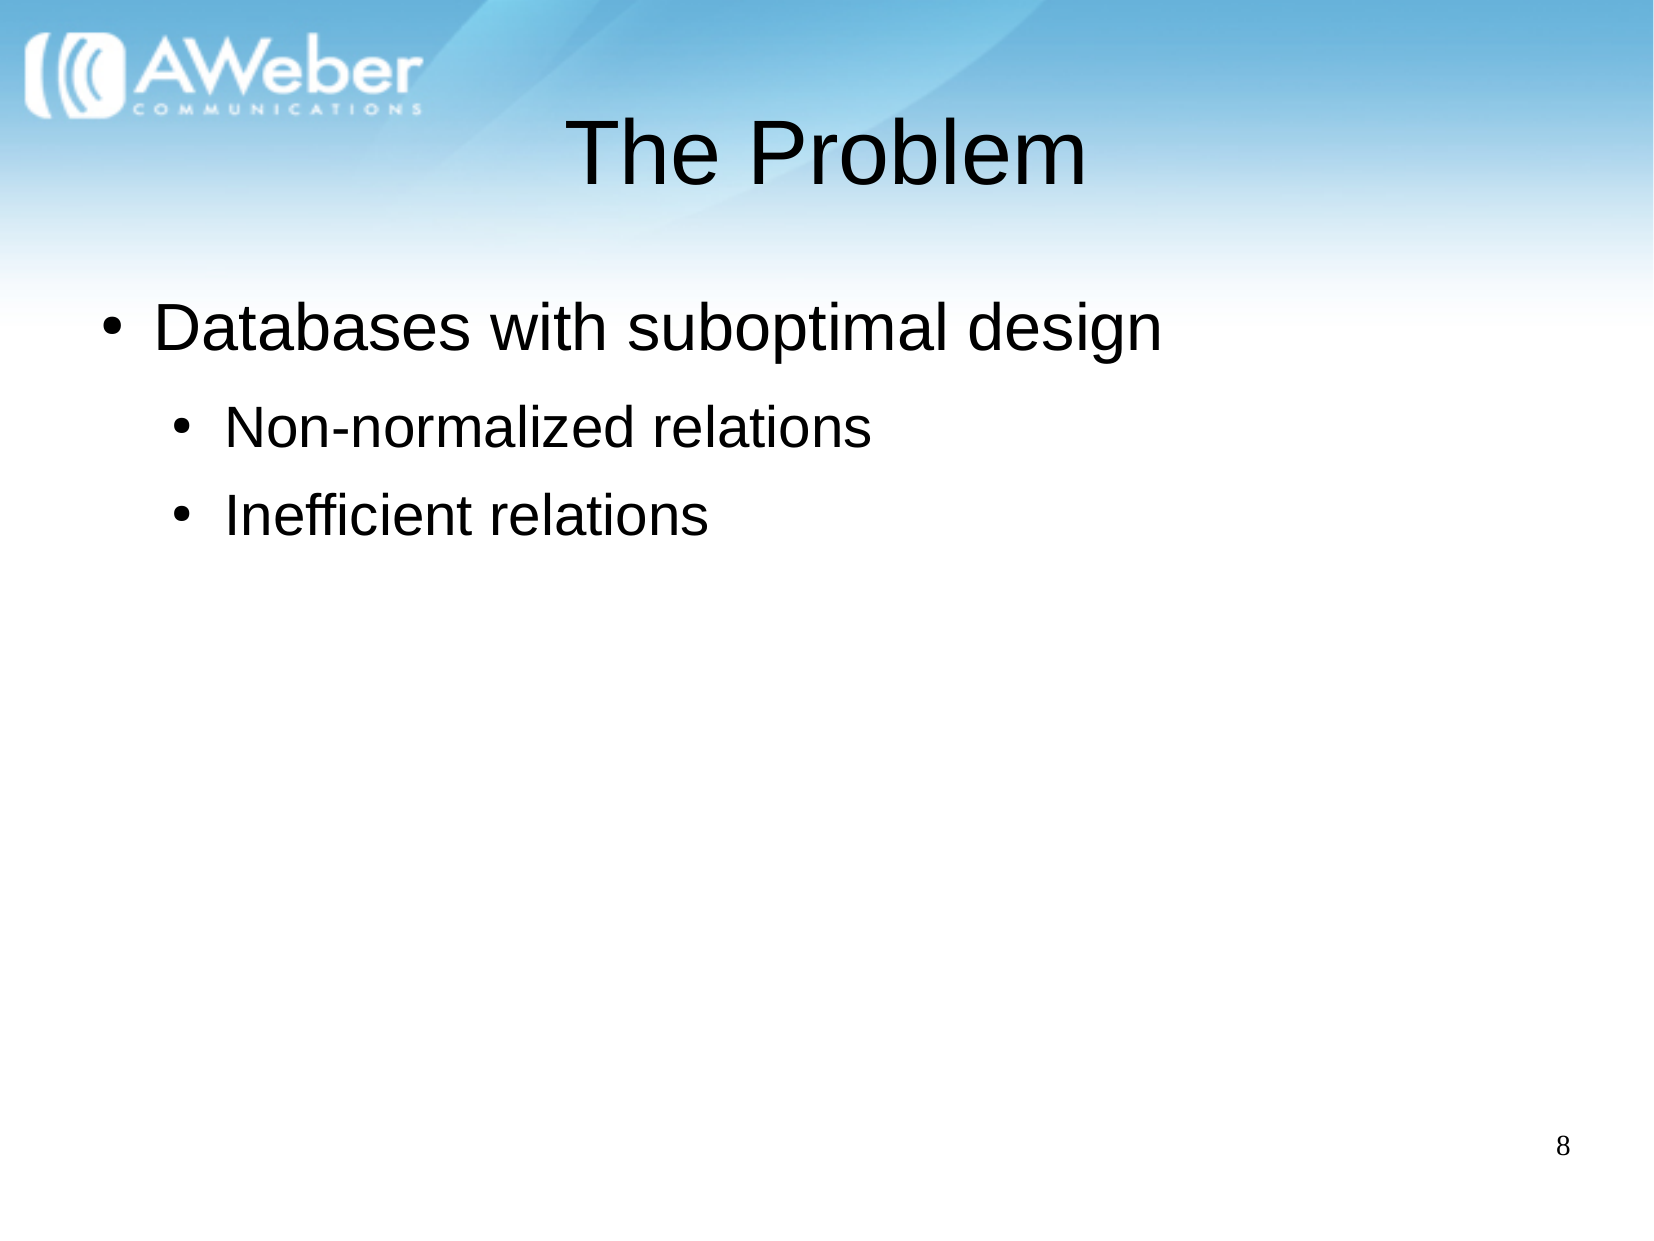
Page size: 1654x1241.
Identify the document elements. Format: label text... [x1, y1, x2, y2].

title The Problem [82, 49, 1571, 257]
picture [0, 0, 1654, 376]
list Databases with suboptimal design Non-normalized relations Inefficient relations [82, 290, 1571, 1109]
